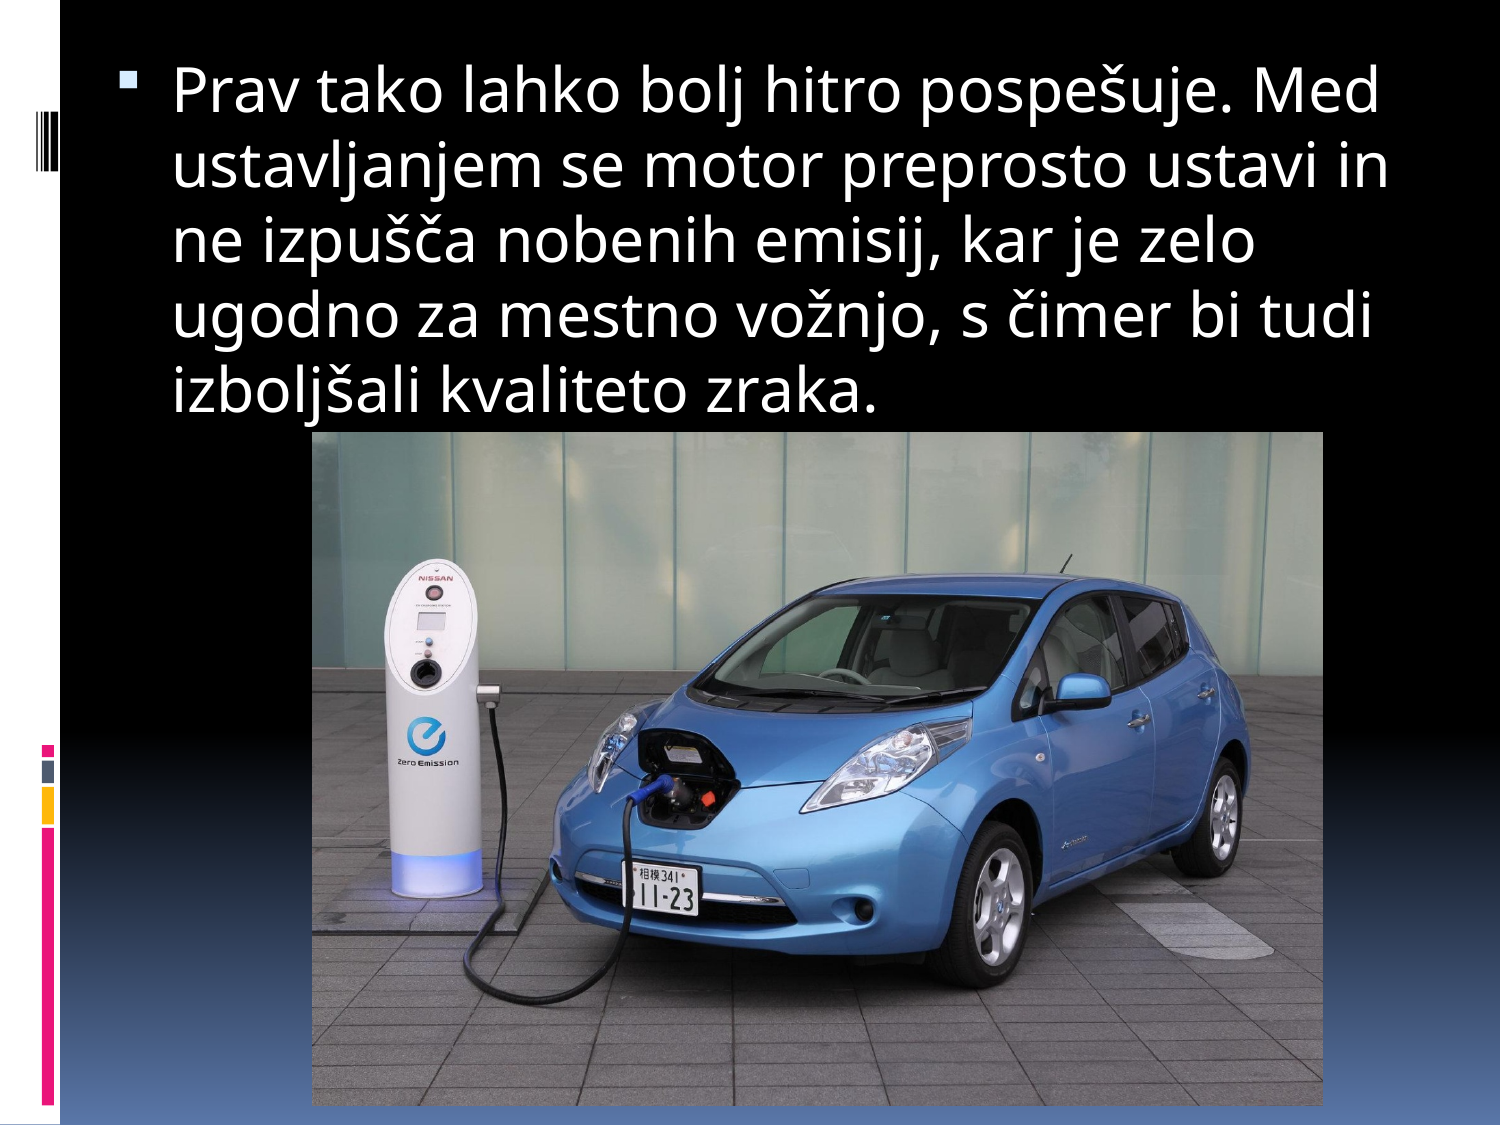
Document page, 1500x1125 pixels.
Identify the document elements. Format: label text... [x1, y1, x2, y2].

list Prav tako lahko bolj hitro pospešuje. Med ustavljanjem se motor preprosto ustavi in ne izpušča nobenih emisij, kar je zelo ugodno za mestno vožnjo, s čimer bi tudi izboljšali kvaliteto zraka. [88, 42, 1471, 1094]
picture [312, 432, 1323, 1106]
